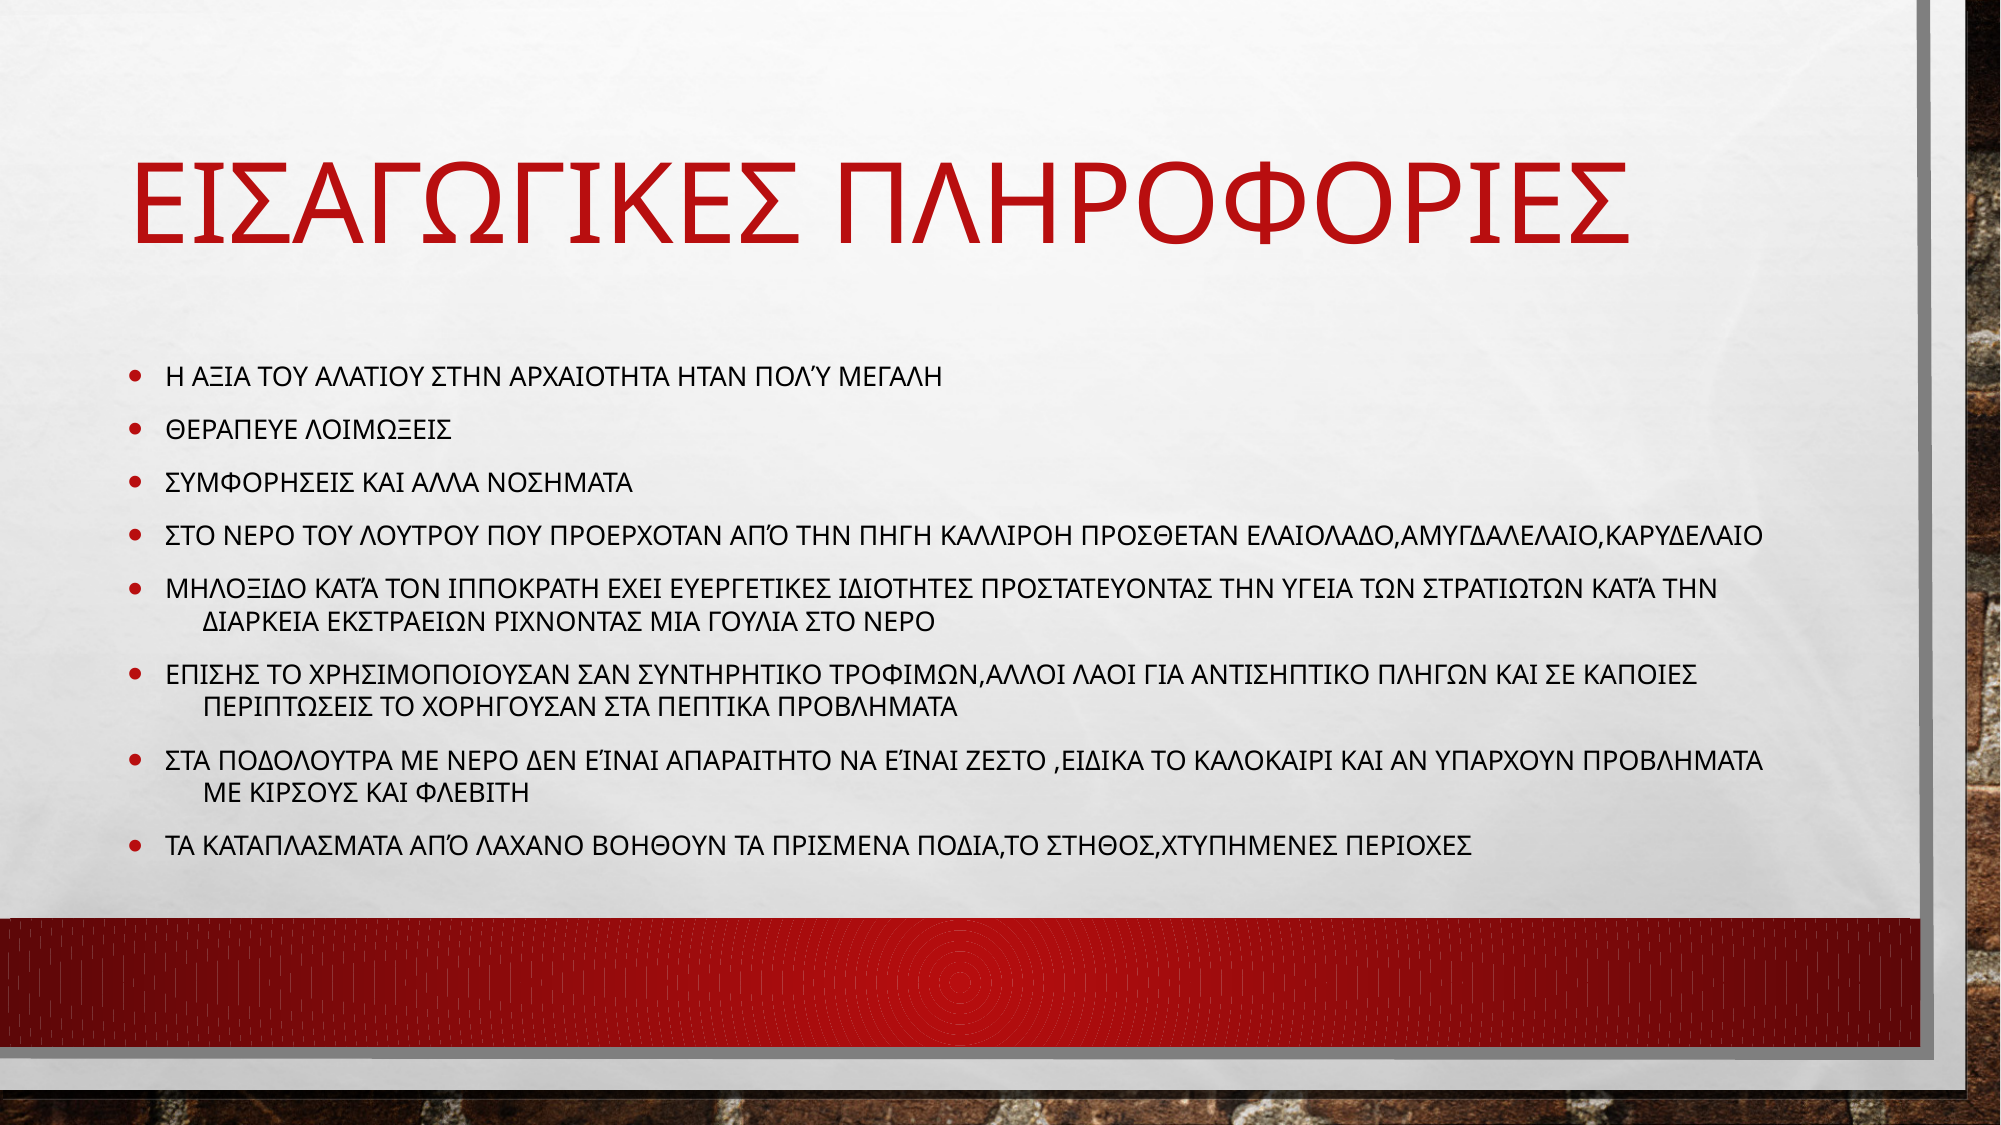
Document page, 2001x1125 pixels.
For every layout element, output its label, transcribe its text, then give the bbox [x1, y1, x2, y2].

title Εισαγωγικεσ πληροφοριεσ [112, 112, 1819, 302]
list Η αξια του αλατιου στην αρχαιοτητα ηταν πολύ μεγαλη Θεραπευε λοιμωξεισ Συμφορησεισ και αλλα νοσηματα Στο νερο του λουτρου που προερχοταν από την πηγη καλλιροη προσθεταν ελαιολαδο,αμυγδαλελαιο,καρυδελαιο Μηλοξιδο κατά τον ιπποκρατη εχει ευεργετικεσ ιδιοτητεσ προστατευοντασ την υγεια των στρατιωτων κατά την διαρκεια εκστραειων ριχνοντασ μια γουλια στο νερο Επισησ το χρησιμοποιουσαν σαν συντηρητικο τροφιμων,αλλοι λαοι για αντισηπτικο πληγων και σε καποιεσ περιπτωσεισ το χορηγουσαν στα πεπτικα προβληματα σΤα ποδολουτρα με νερο δεν είναι απαραιτητο να είναι ζεστο ,ειδικα το καλοκαιρι και αν υπαρχουν προβληματα με κιρσουσ και φλεβιτη Τα καταπλασματα από λαχανο βοηθουν τα πρισμενα ποδια,το στηθοσ,χτυπημενεσ περιοχεσ [112, 338, 1818, 882]
